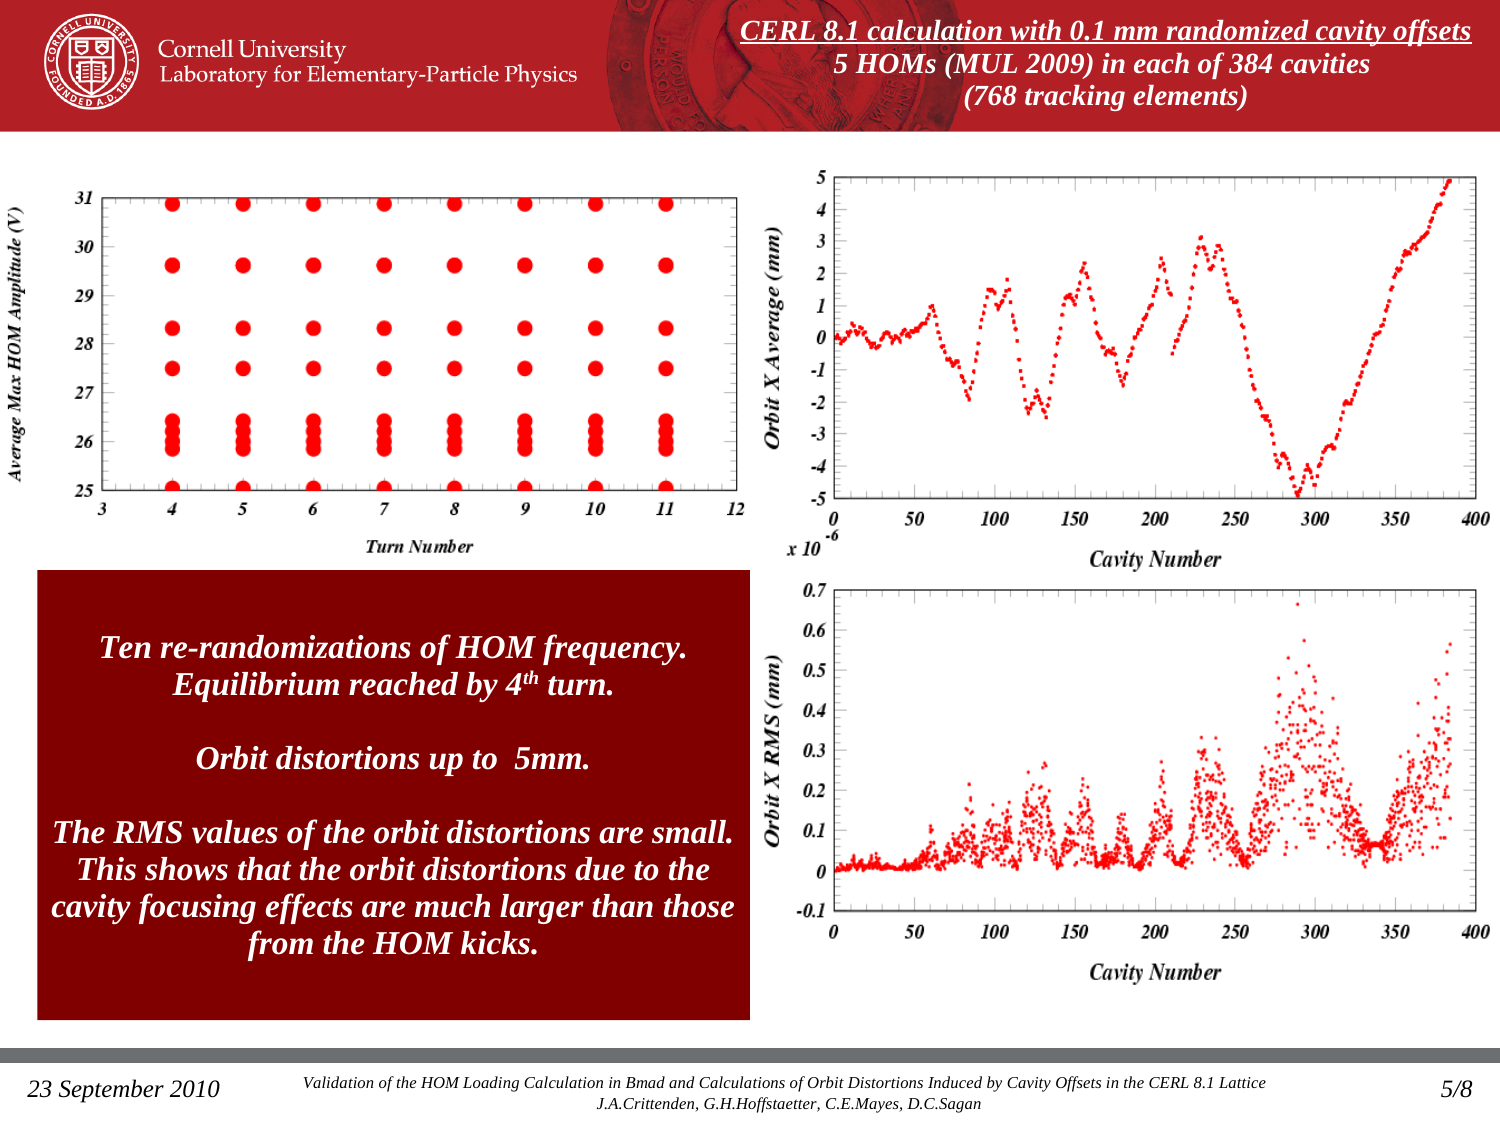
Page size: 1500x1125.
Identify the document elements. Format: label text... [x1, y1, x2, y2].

picture [0, 164, 1500, 991]
picture [0, 0, 1500, 132]
text_box CERL 8.1 calculation with 0.1 mm randomized cavity offsets 5 HOMs (MUL 2009) in each of 384 cavities (768 tracking elements) [712, 14, 1500, 113]
text_box Ten re-randomizations of HOM frequency. Equilibrium reached by 4th turn. Orbit distortions up to 5mm. The RMS values of the orbit distortions are small. This shows that the orbit distortions due to the cavity focusing effects are much larger than those from the HOM kicks. [37, 570, 750, 1021]
